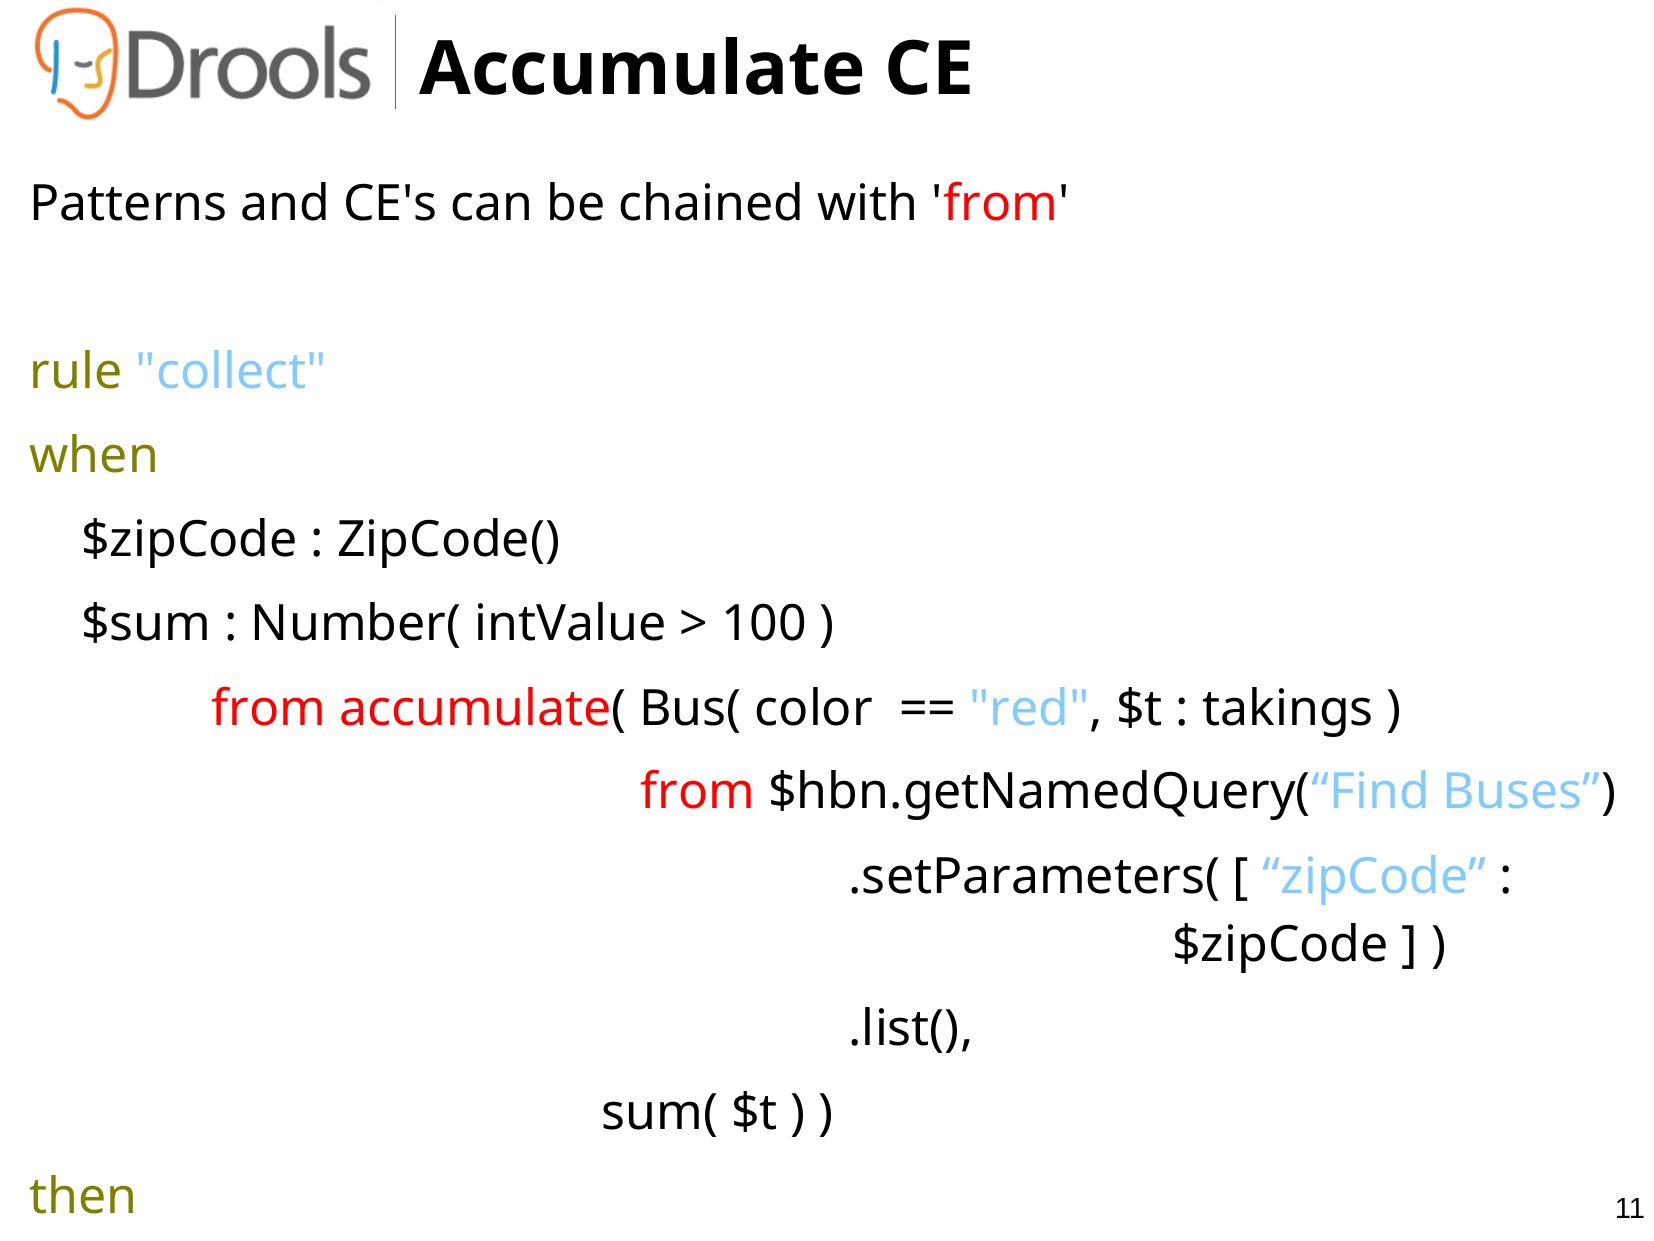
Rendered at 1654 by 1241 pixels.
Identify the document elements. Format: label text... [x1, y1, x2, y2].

picture [29, 0, 384, 126]
title Accumulate CE [419, 12, 1630, 118]
list Patterns and CE's can be chained with 'from' rule "collect" when $zipCode : ZipCode() $sum : Number( intValue > 100 ) from accumulate( Bus( color == "red", $t : takings ) from $hbn.getNamedQuery(“Find Buses”) .setParameters( [ “zipCode” : $zipCode ] ) .list(), sum( $t ) ) then print "sum is “ + $sum; end [29, 166, 1625, 1209]
